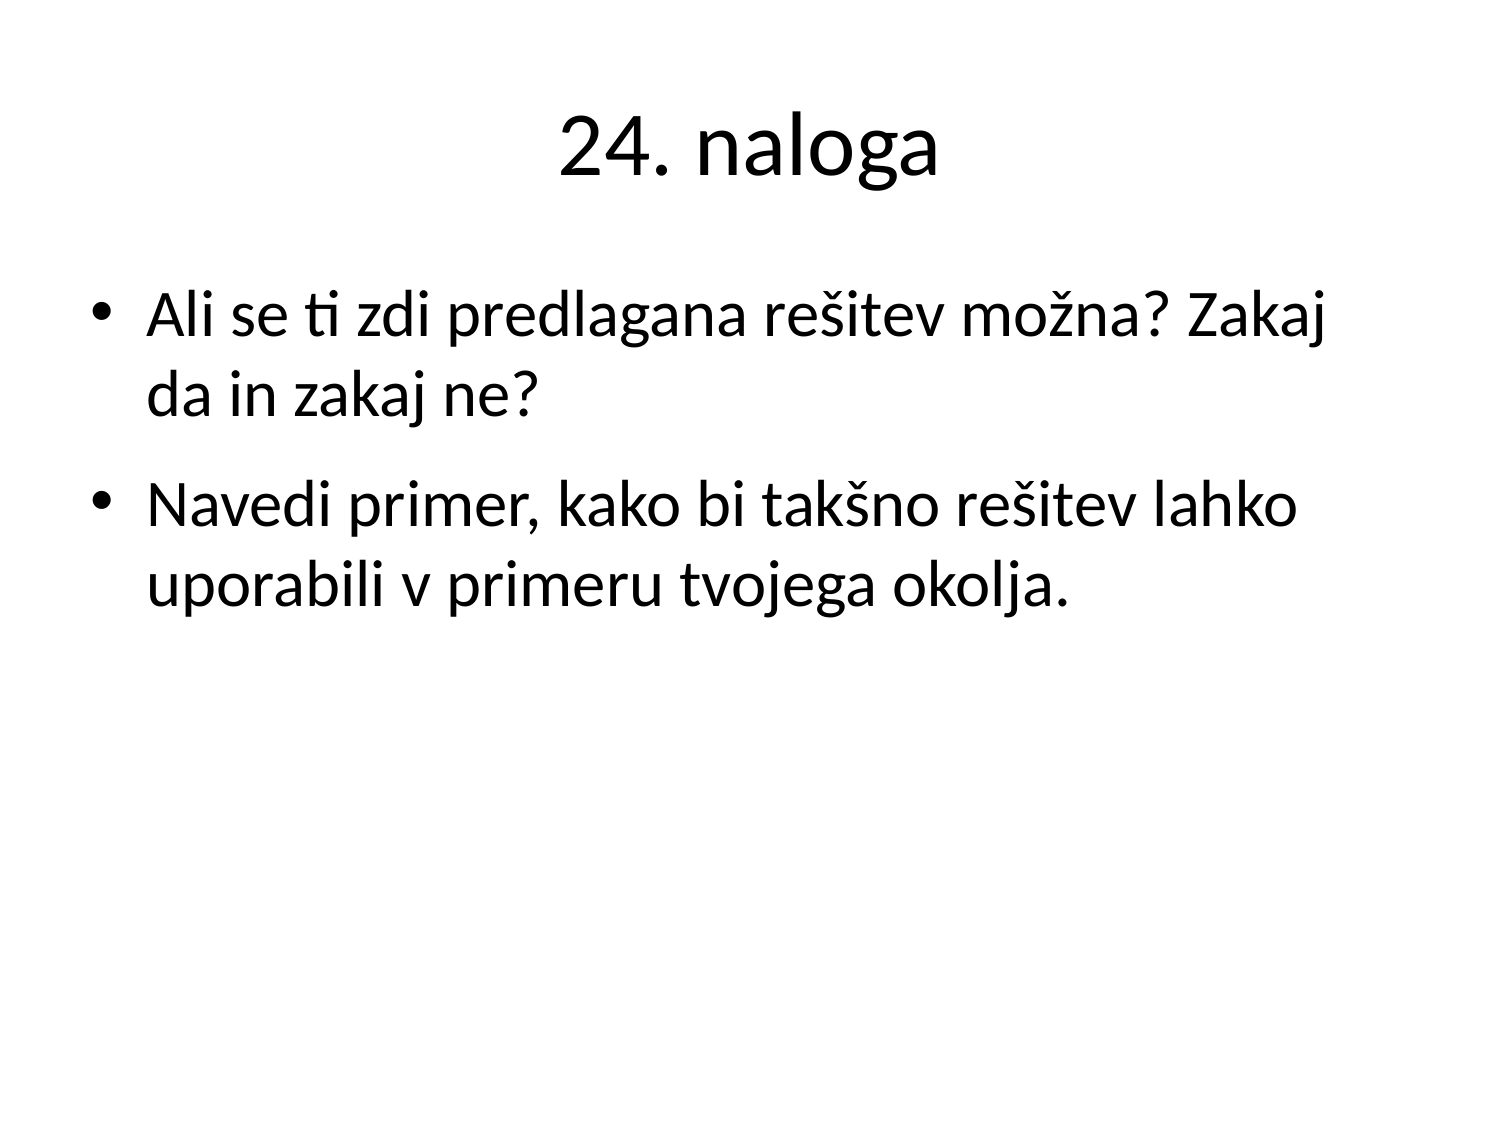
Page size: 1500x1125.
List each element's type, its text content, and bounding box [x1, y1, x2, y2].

title 24. naloga [75, 45, 1425, 233]
list Ali se ti zdi predlagana rešitev možna? Zakaj da in zakaj ne? Navedi primer, kako bi takšno rešitev lahko uporabili v primeru tvojega okolja. [75, 262, 1425, 1005]
